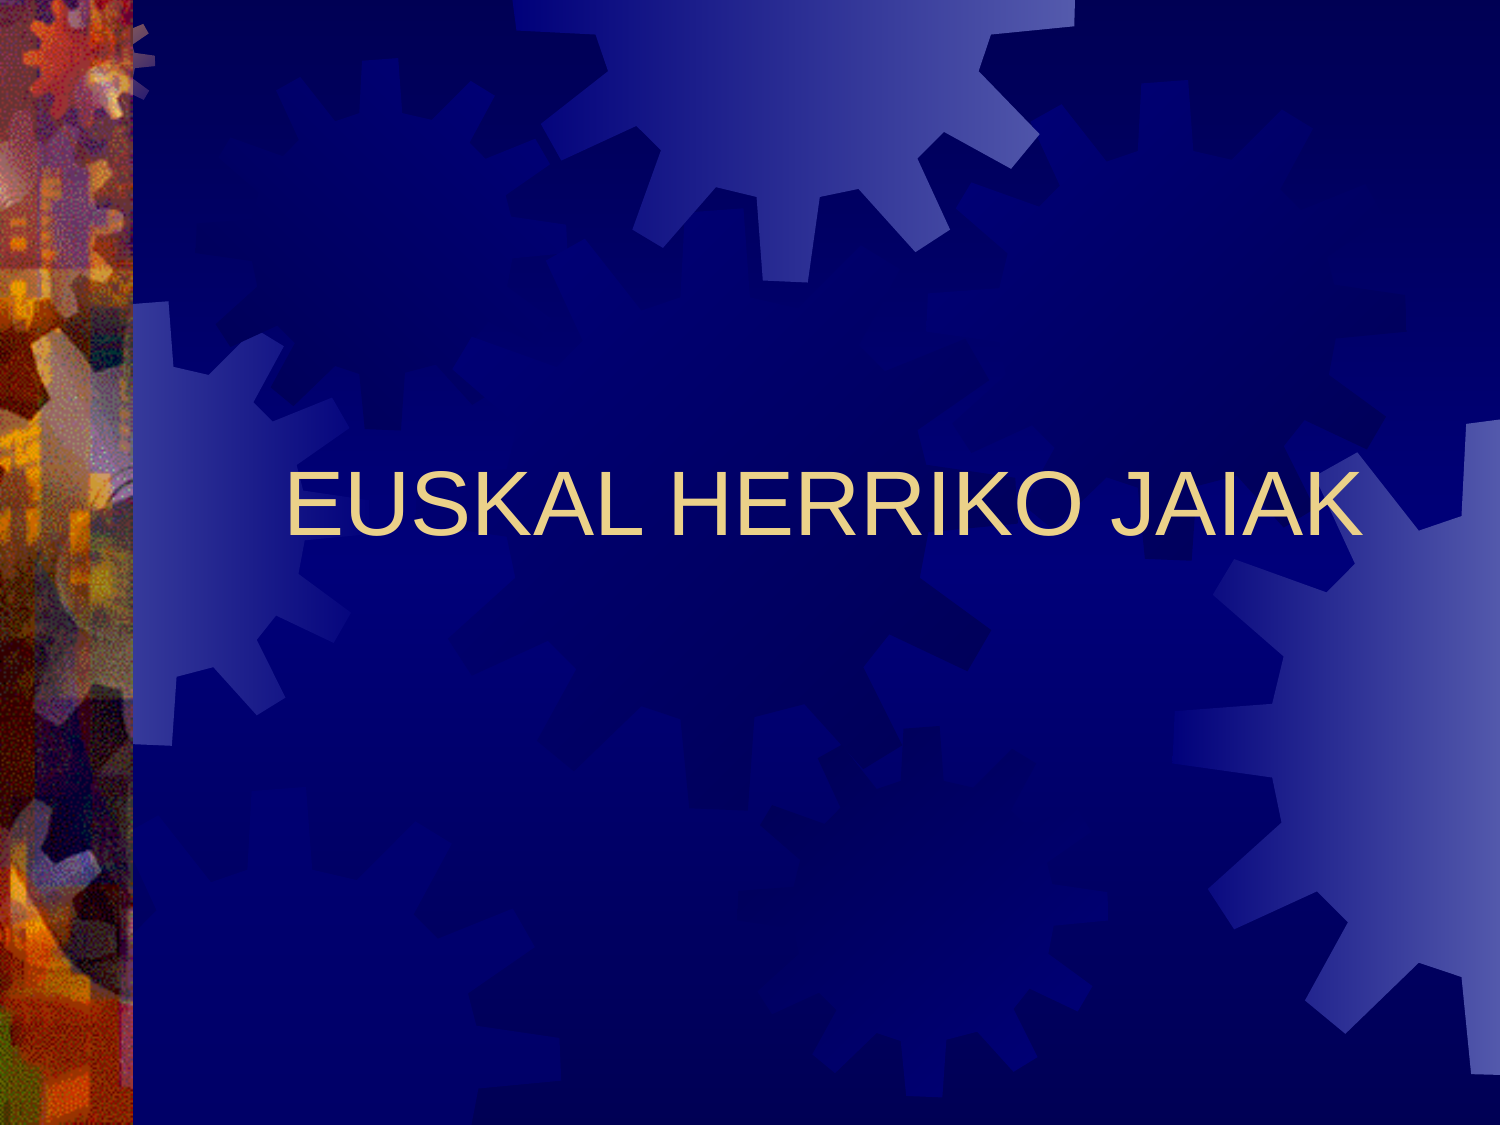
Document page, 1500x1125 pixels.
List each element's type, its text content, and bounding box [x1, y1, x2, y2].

title EUSKAL HERRIKO JAIAK [187, 374, 1463, 563]
picture [0, 0, 133, 1125]
